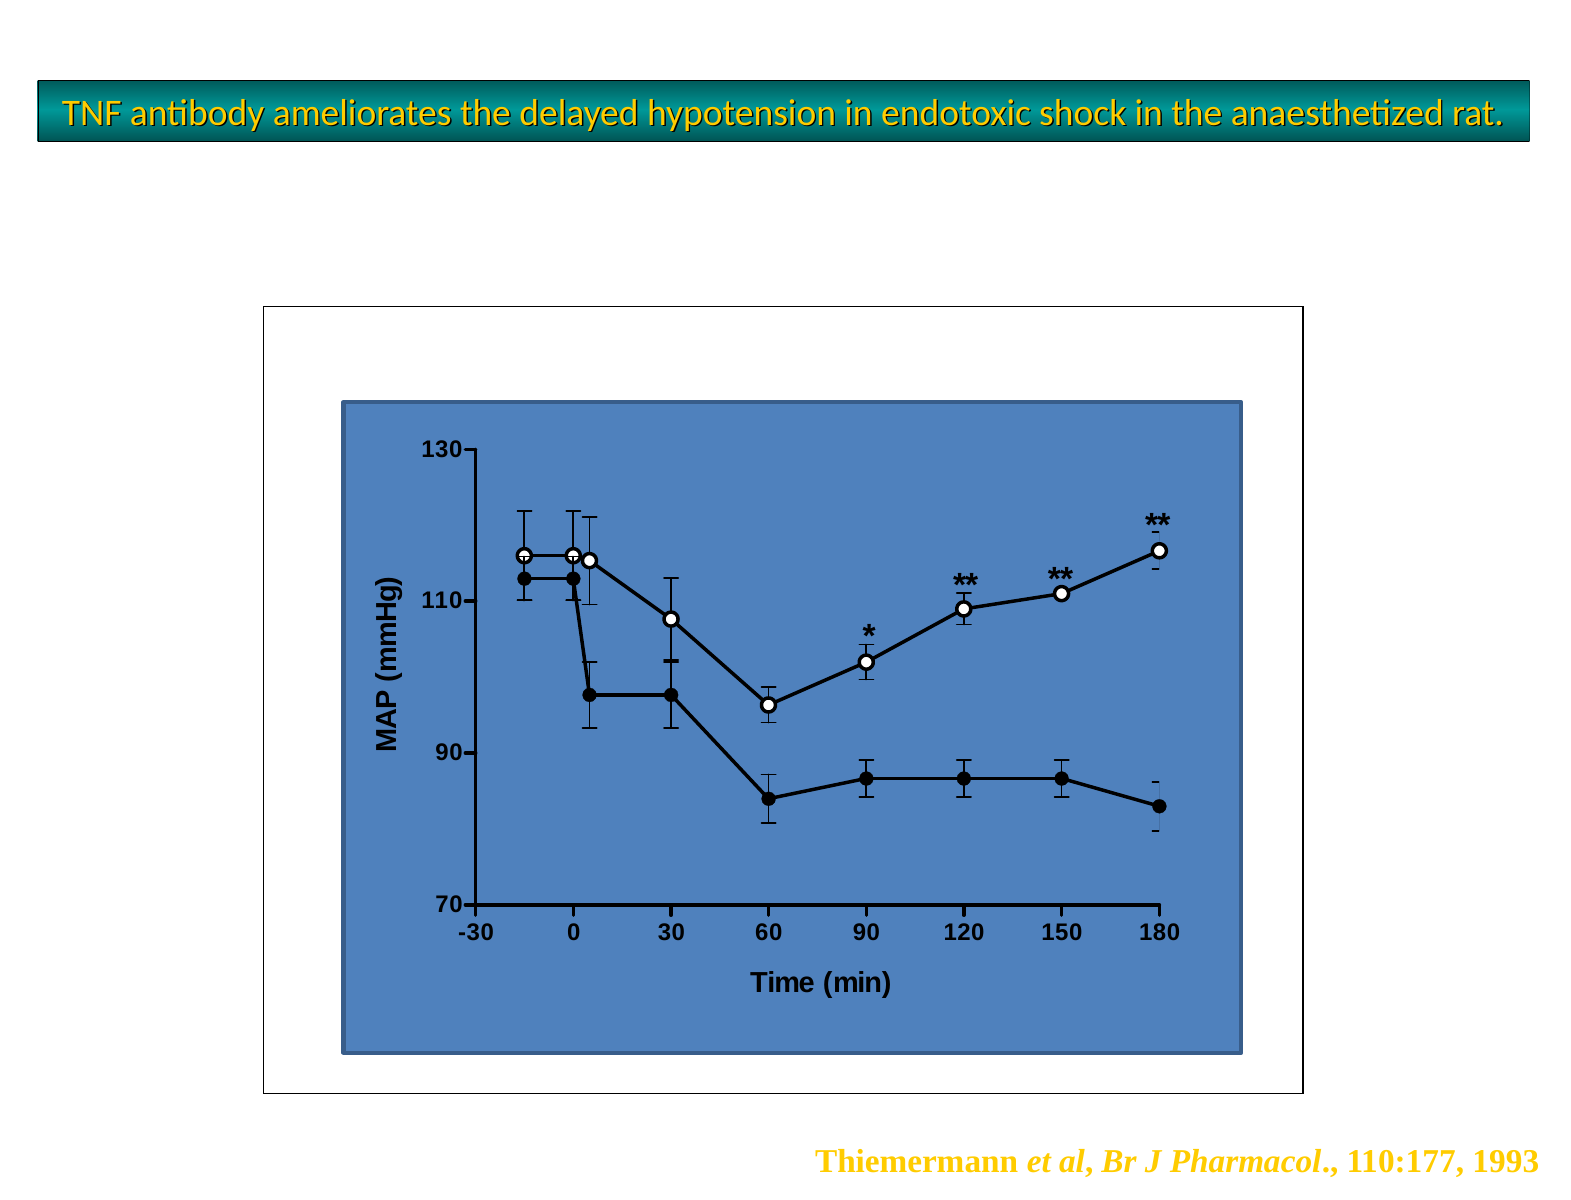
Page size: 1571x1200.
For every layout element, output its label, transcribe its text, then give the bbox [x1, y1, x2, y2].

text_box Thiemermann et al, Br J Pharmacol., 110:177, 1993 [800, 1132, 1558, 1188]
text_box [264, 307, 1303, 1093]
text_box TNF antibody ameliorates the delayed hypotension in endotoxic shock in the anaesthetized rat. [37, 80, 1530, 142]
chart [345, 404, 1240, 1051]
